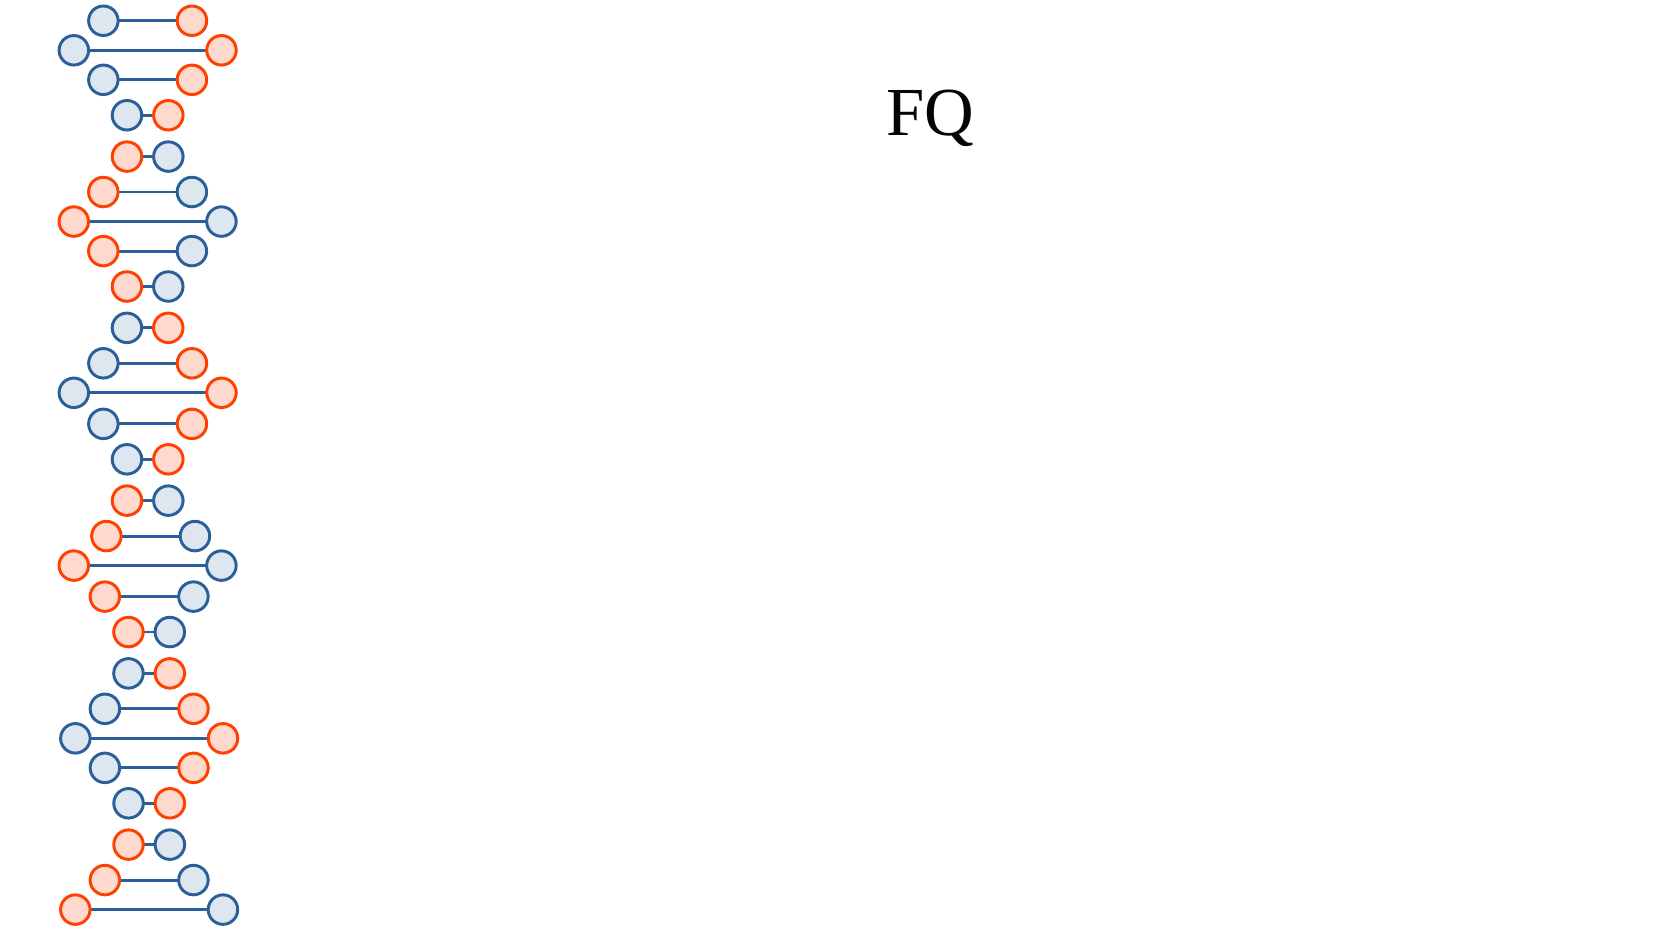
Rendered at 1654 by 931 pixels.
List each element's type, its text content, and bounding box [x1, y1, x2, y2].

title FQ [265, 35, 1595, 189]
